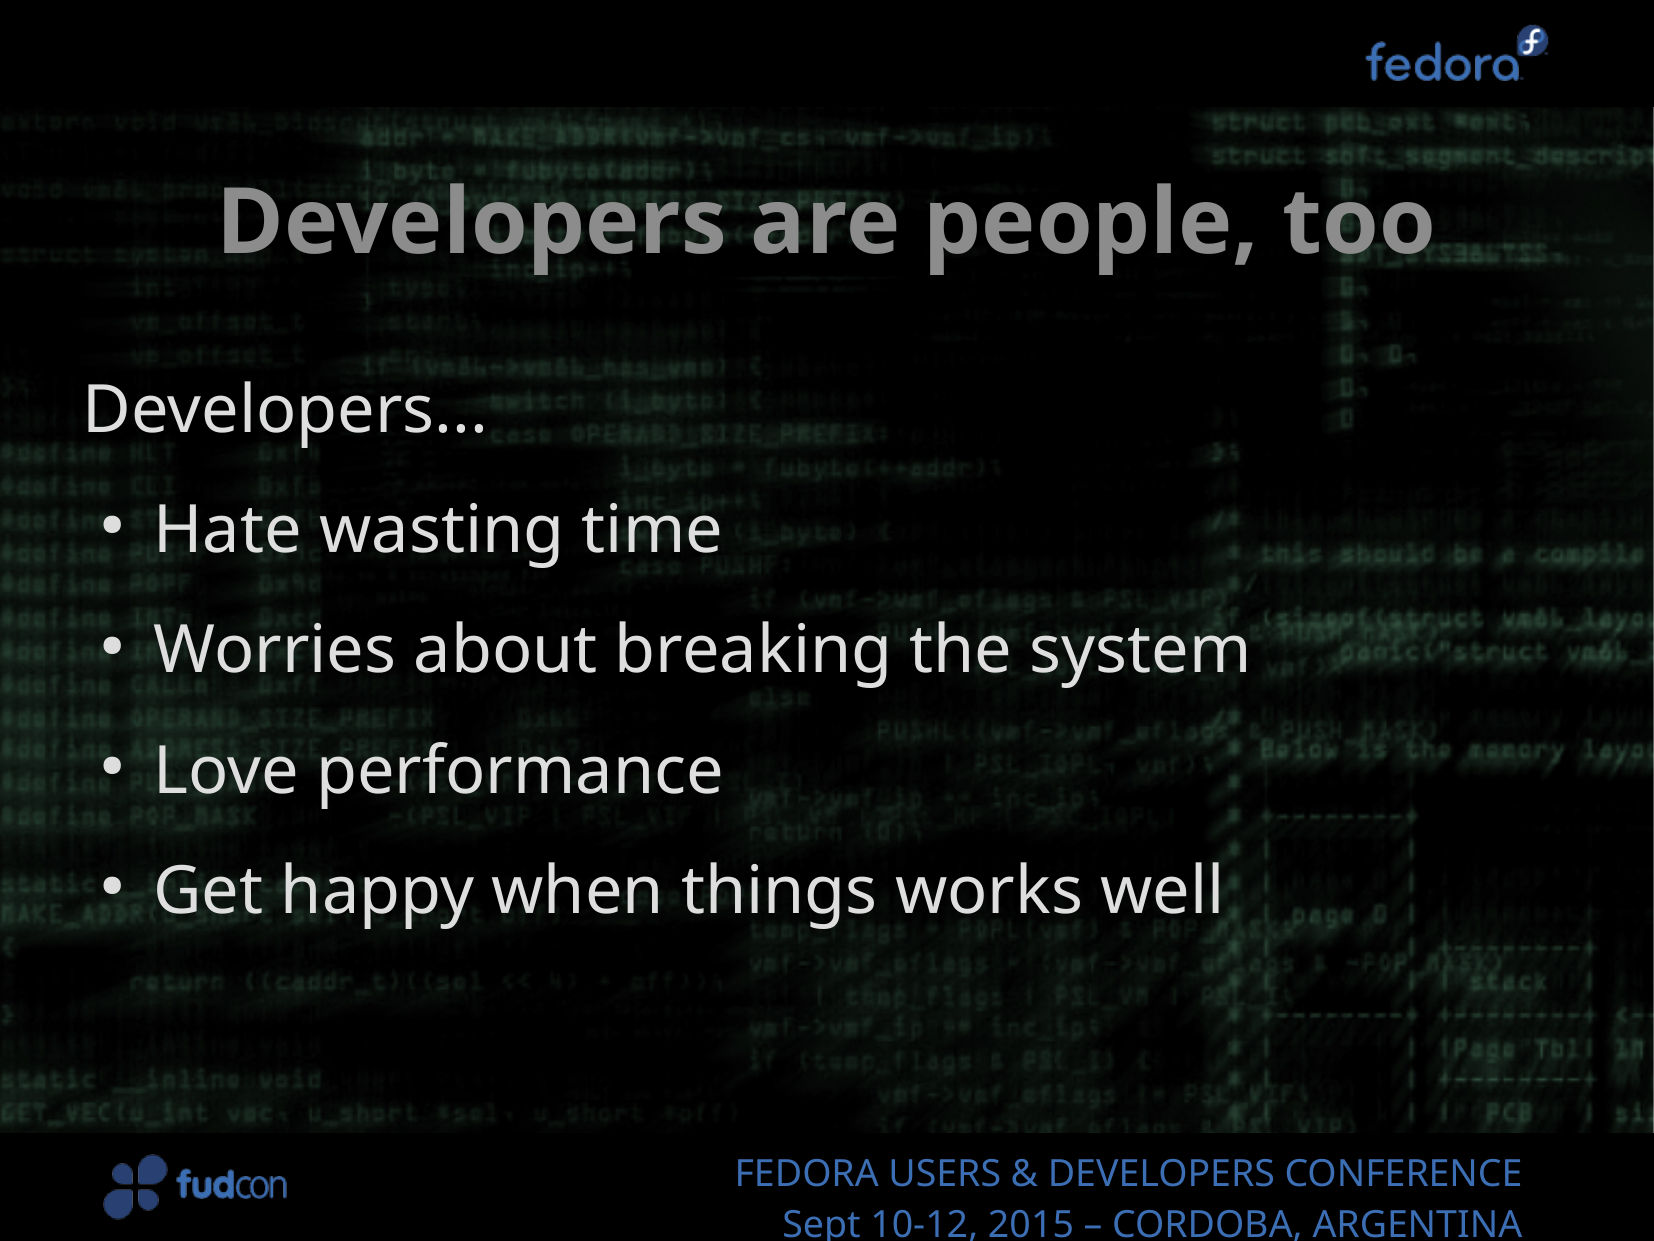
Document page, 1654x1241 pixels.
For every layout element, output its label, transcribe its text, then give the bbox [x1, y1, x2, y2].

picture [0, 0, 1654, 1241]
title Developers are people, too [82, 114, 1571, 322]
list Developers... Hate wasting time Worries about breaking the system Love performance Get happy when things works well [82, 361, 1571, 1081]
